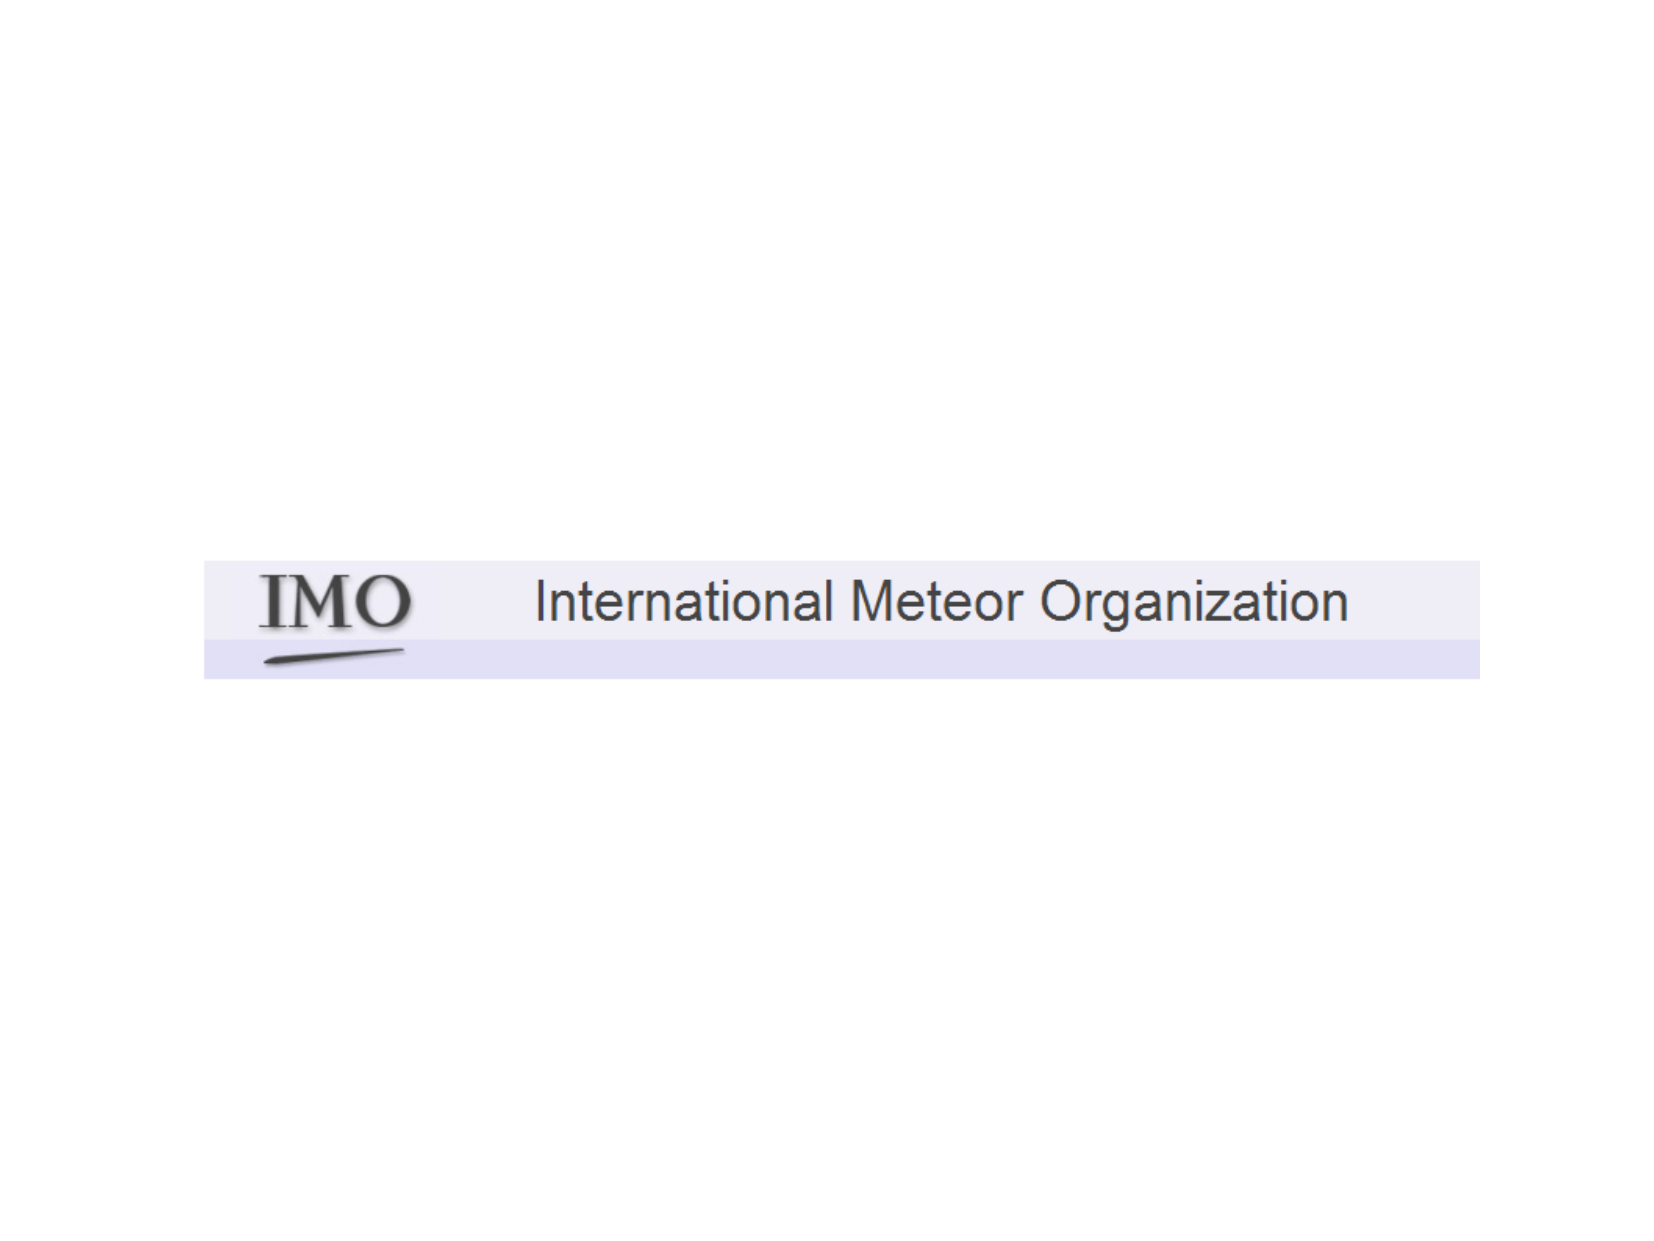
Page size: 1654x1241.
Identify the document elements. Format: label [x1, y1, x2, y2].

picture [181, 539, 1480, 692]
